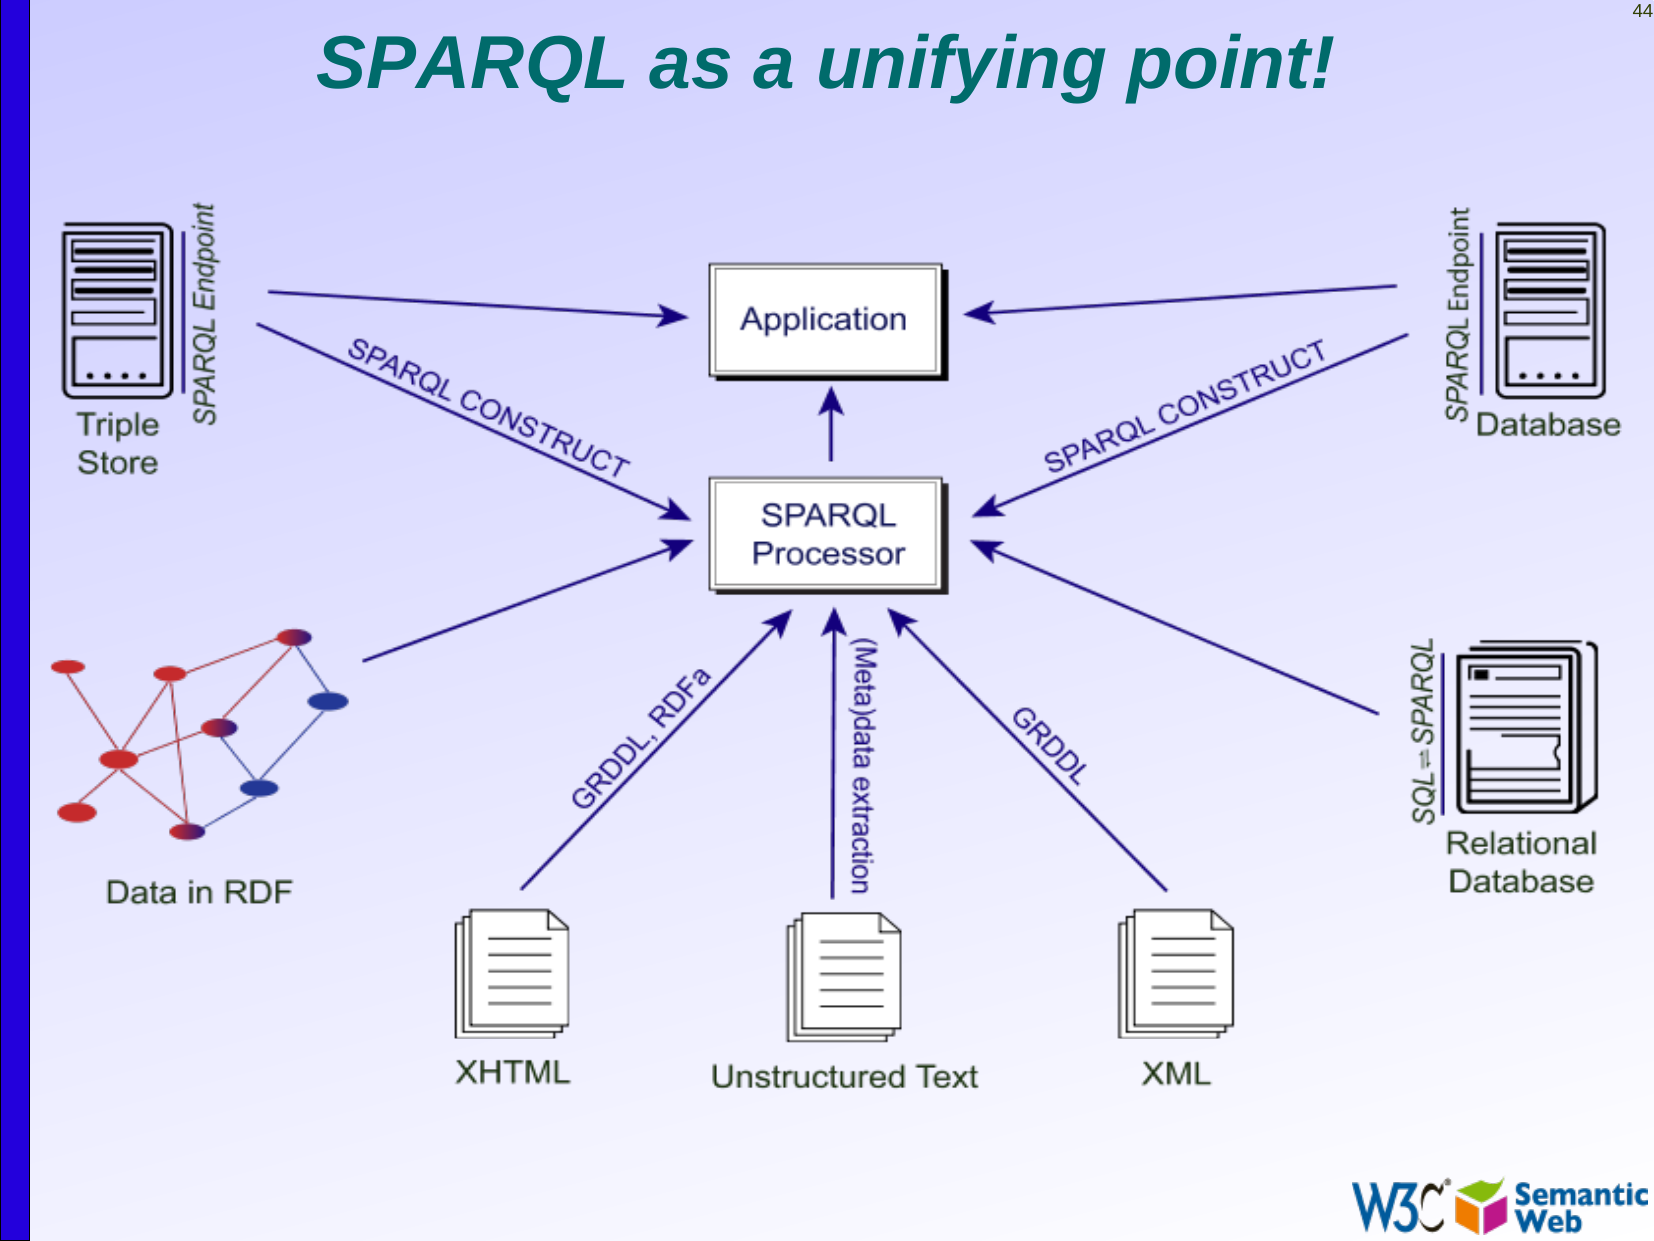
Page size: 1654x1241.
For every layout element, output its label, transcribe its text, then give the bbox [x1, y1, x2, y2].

title SPARQL as a unifying point! [0, 5, 1654, 125]
picture [50, 197, 1624, 1099]
picture [1352, 1175, 1648, 1235]
